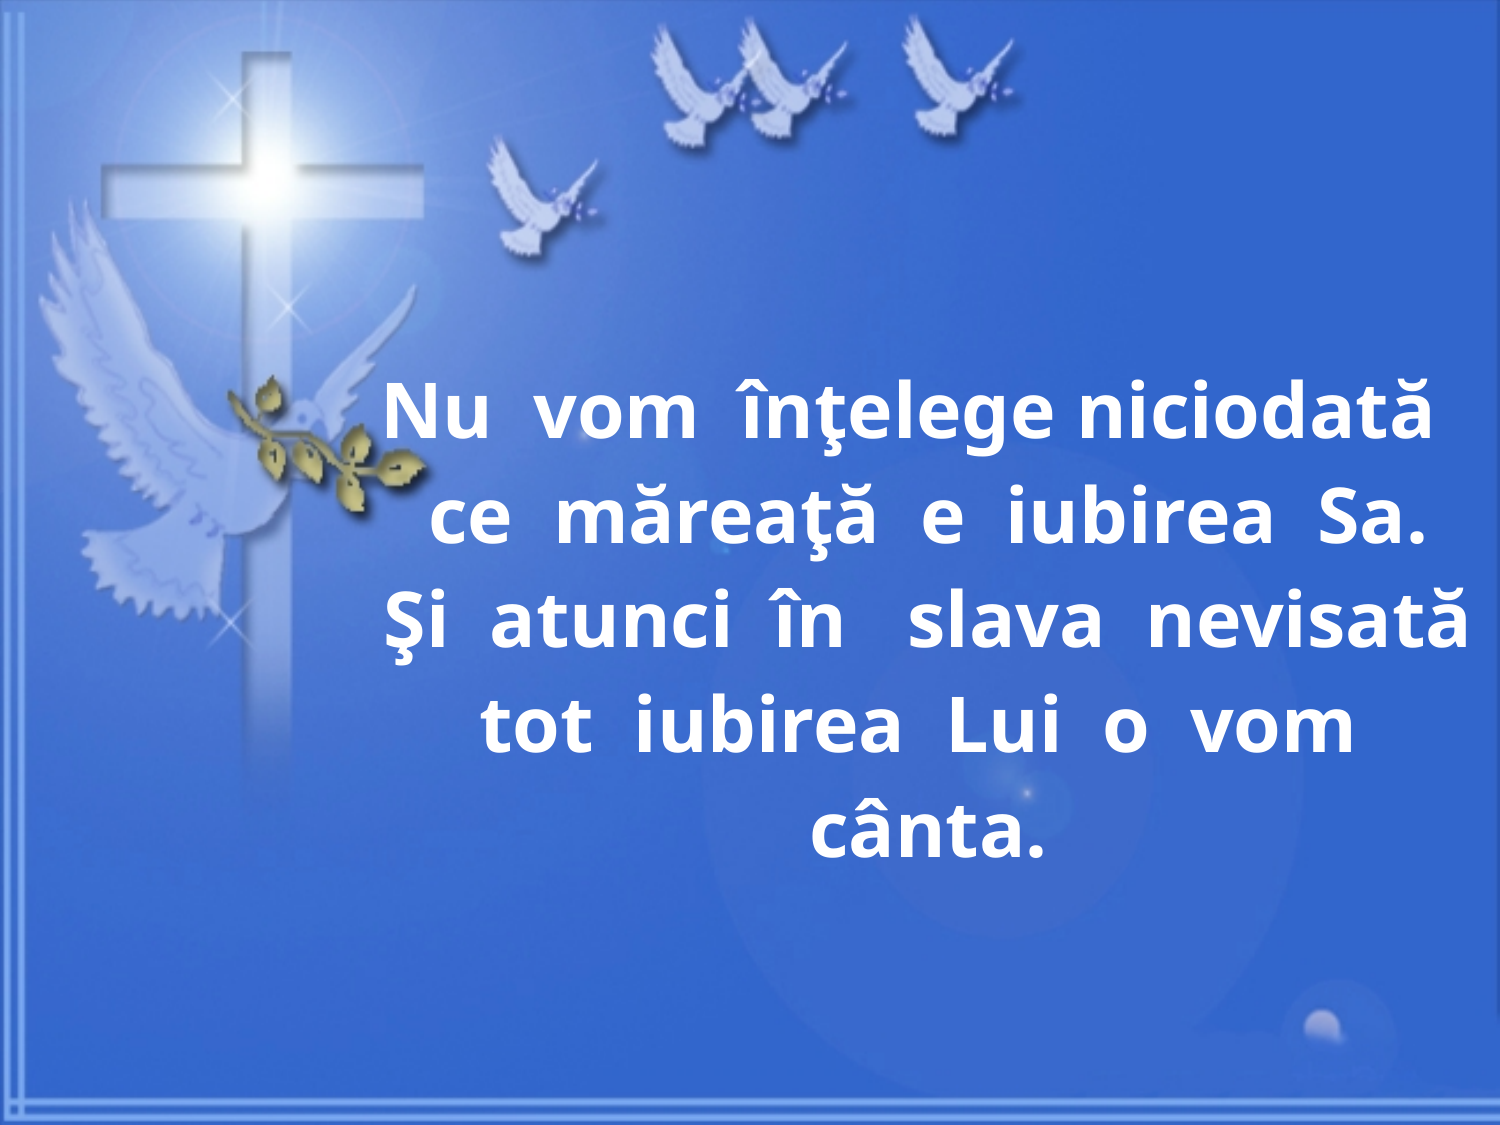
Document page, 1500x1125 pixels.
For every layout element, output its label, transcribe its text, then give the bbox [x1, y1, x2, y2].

text_box Nu vom înţelege niciodată ce măreaţă e iubirea Sa. Şi atunci în slava nevisată tot iubirea Lui o vom cânta. [347, 348, 1500, 773]
picture [0, 0, 1500, 1125]
